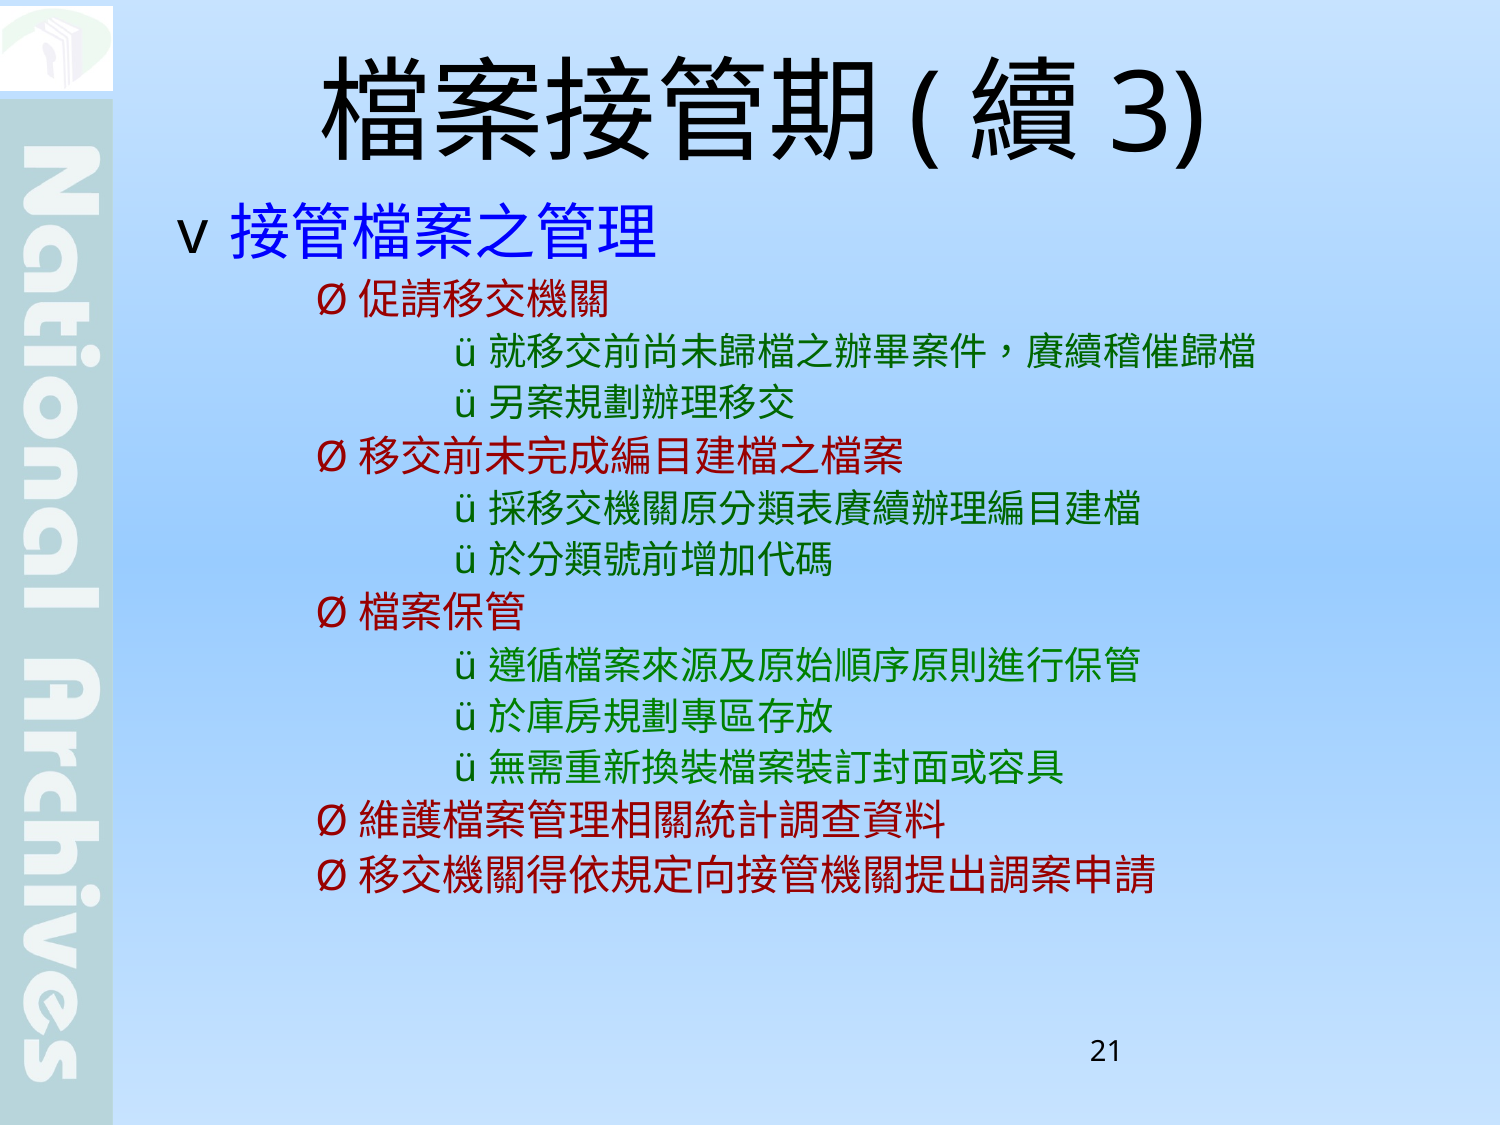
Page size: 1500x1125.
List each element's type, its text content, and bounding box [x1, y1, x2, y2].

list 接管檔案之管理 促請移交機關 就移交前尚未歸檔之辦畢案件，賡續稽催歸檔 另案規劃辦理移交 移交前未完成編目建檔之檔案 採移交機關原分類表賡續辦理編目建檔 於分類號前增加代碼 檔案保管 遵循檔案來源及原始順序原則進行保管 於庫房規劃專區存放 無需重新換裝檔案裝訂封面或容具 維護檔案管理相關統計調查資料 移交機關得依規定向接管機關提出調案申請 [162, 200, 1400, 913]
title 檔案接管期(續3) [125, 24, 1401, 188]
text_box [1074, 1025, 1388, 1101]
